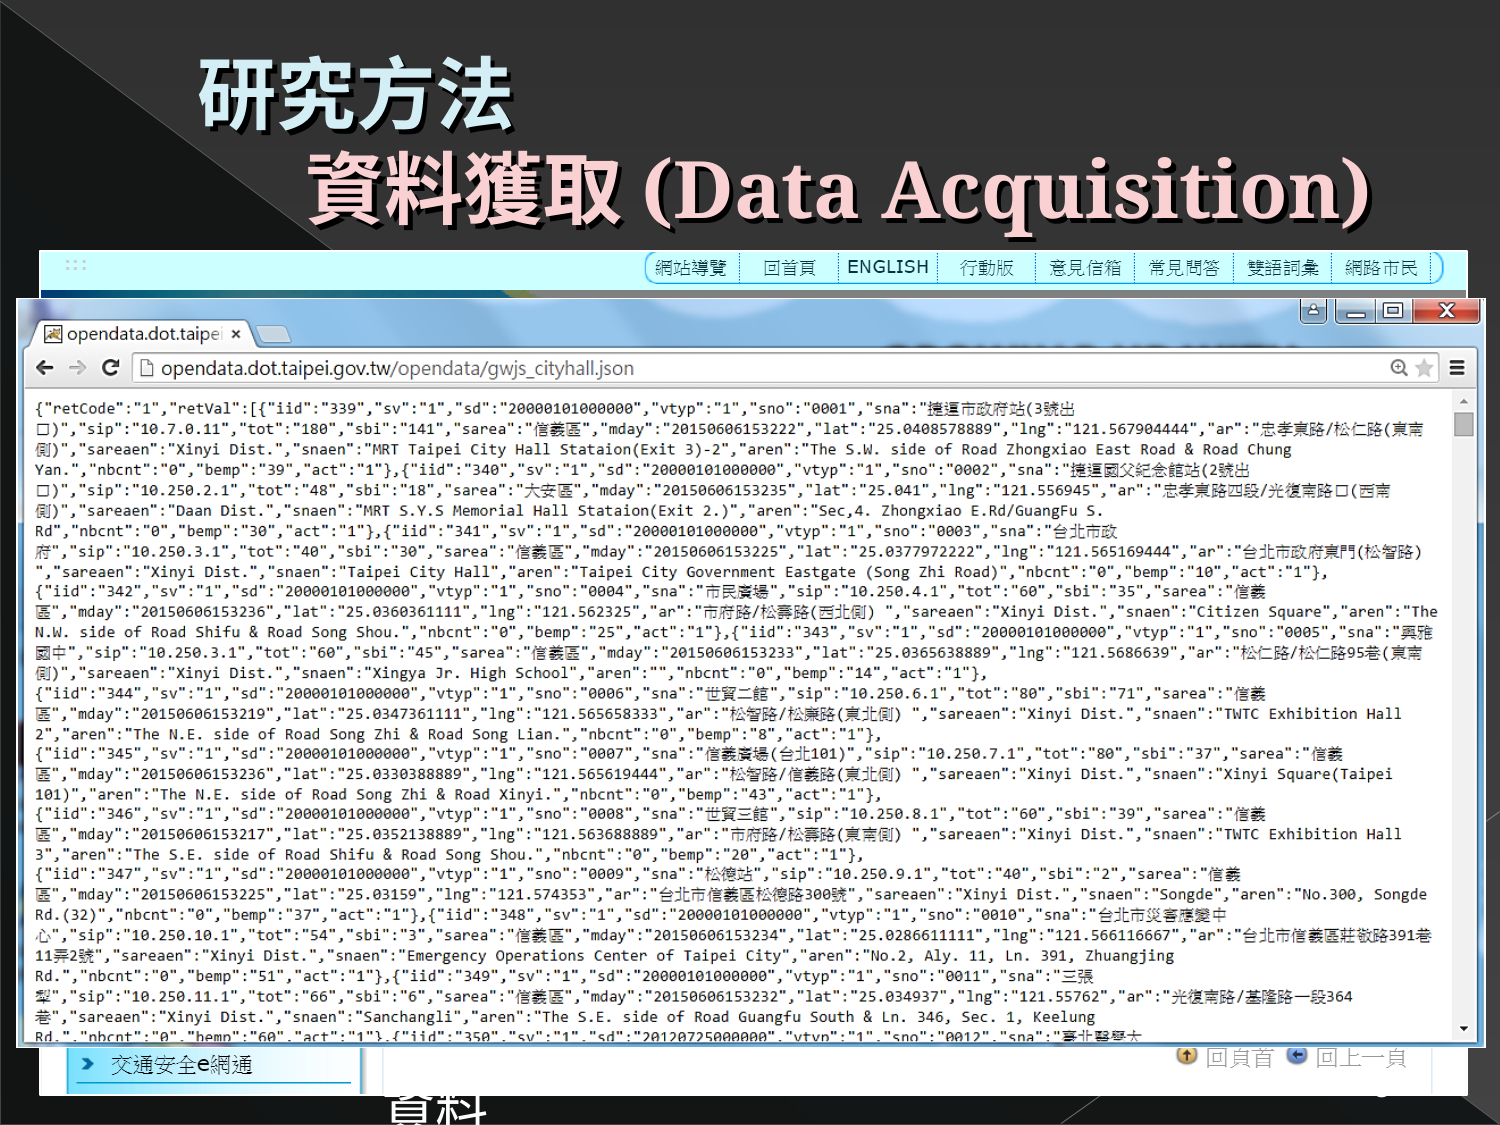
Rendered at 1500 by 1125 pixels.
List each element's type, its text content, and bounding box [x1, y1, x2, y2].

title 研究方法 資料獲取(Data Acquisition) [103, 30, 1397, 249]
picture [41, 1048, 1467, 1095]
text_box 8 [1340, 1058, 1424, 1109]
list 臺北市政府交通局 YouBike微笑單車即時交通資訊 http://opendata.dot.taipei.gov.tw/opendata/gwjs_cityhall.json 各站基本資料(站名、行政區、地點、經緯度座標等)及即時可借車輛數、可停空位數共20個項目 使用Java設計自動抓取資料的程式 每五分鐘自動抓一次 以文字檔(.txt)的形式記錄每個場站的詳細資料 [103, 1096, 1340, 1103]
picture [17, 299, 1485, 1047]
picture [41, 251, 1467, 298]
